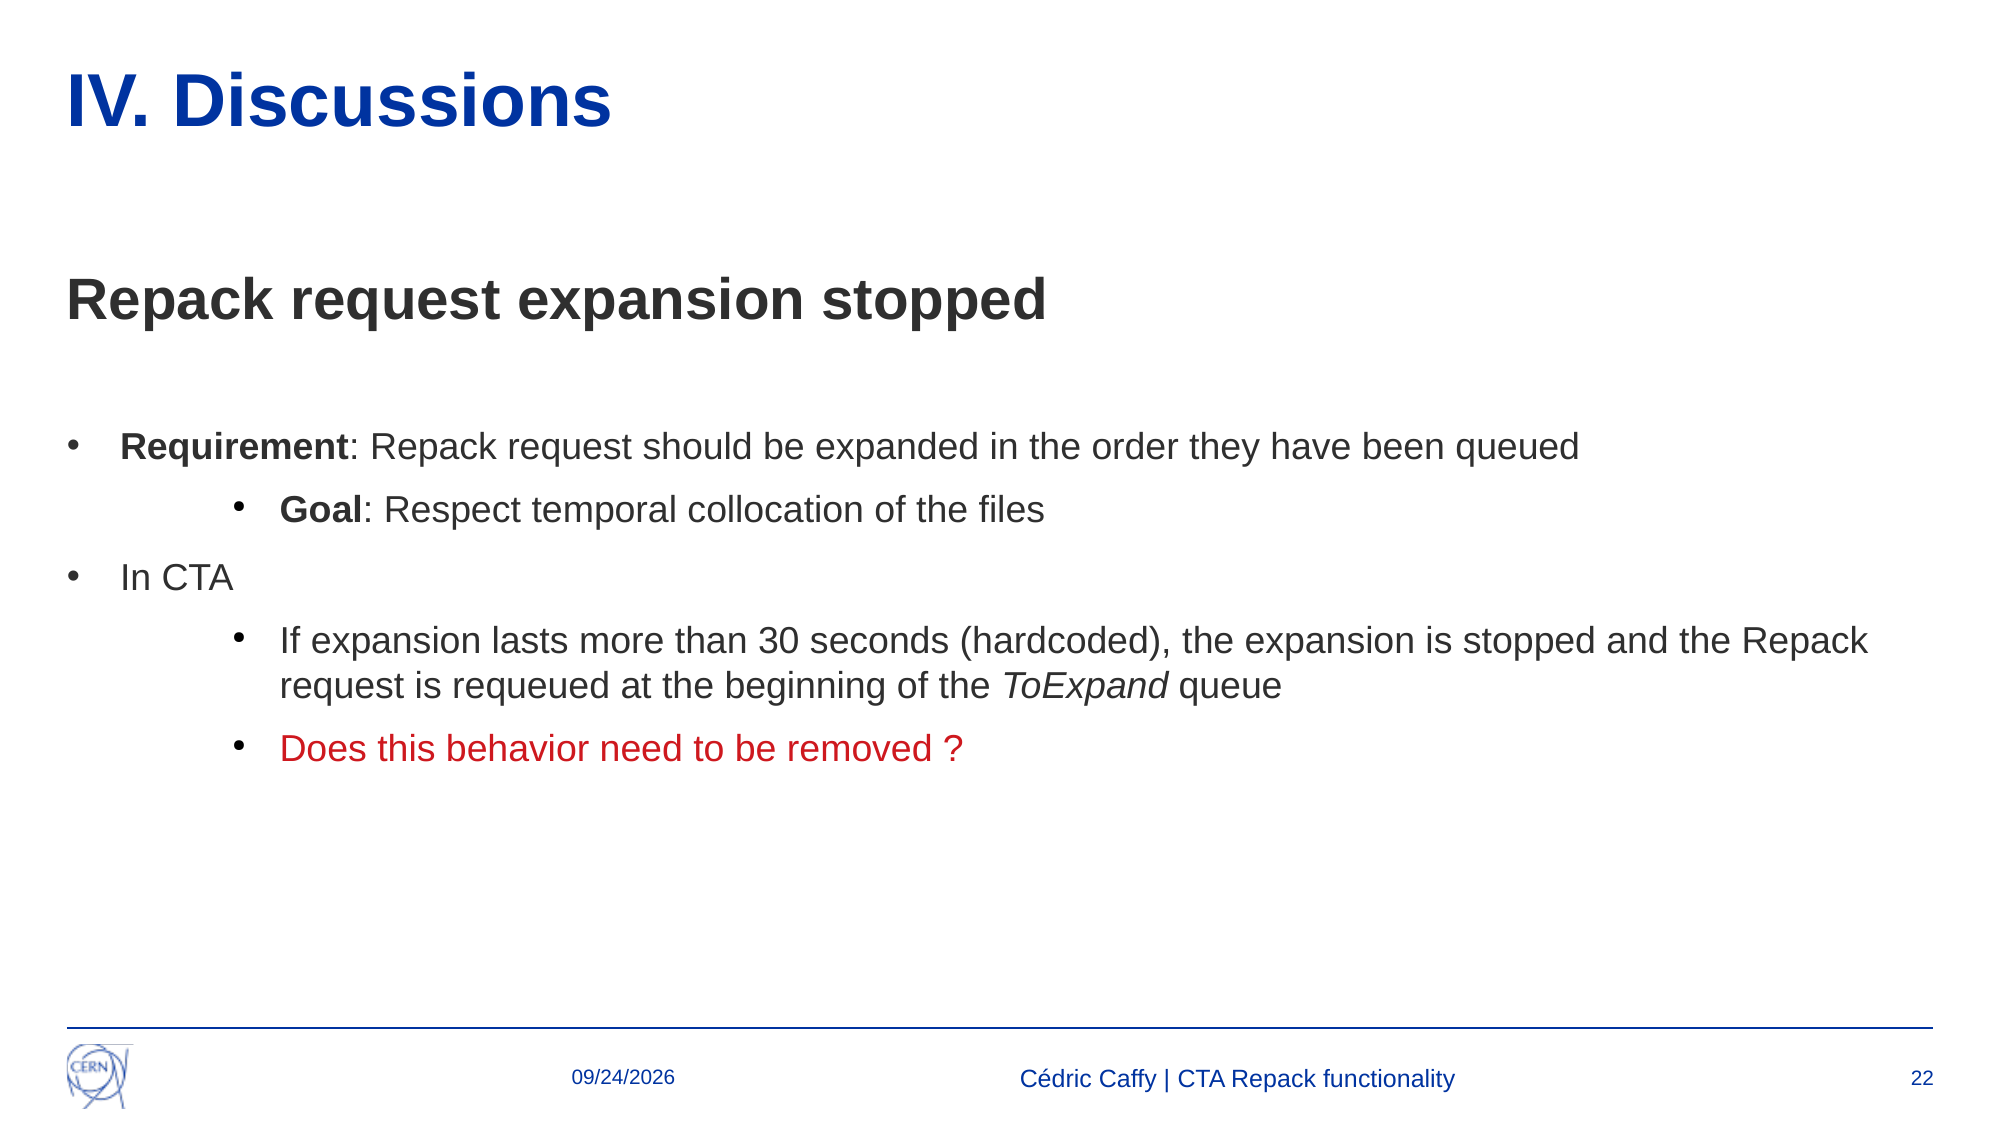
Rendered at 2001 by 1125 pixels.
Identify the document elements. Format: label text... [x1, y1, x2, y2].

slide_number <number> [1822, 1047, 1934, 1108]
title IV. Discussions [66, 61, 1933, 237]
list Repack request expansion stopped Requirement: Repack request should be expanded in the order they have been queued Goal: Respect temporal collocation of the files In CTA If expansion lasts more than 30 seconds (hardcoded), the expansion is stopped and the Repack request is requeued at the beginning of the ToExpand queue Does this behavior need to be removed ? [66, 261, 1951, 976]
footer Cédric Caffy | CTA Repack functionality [698, 1047, 1777, 1108]
slide_number 10/01/2020 [571, 1046, 676, 1107]
